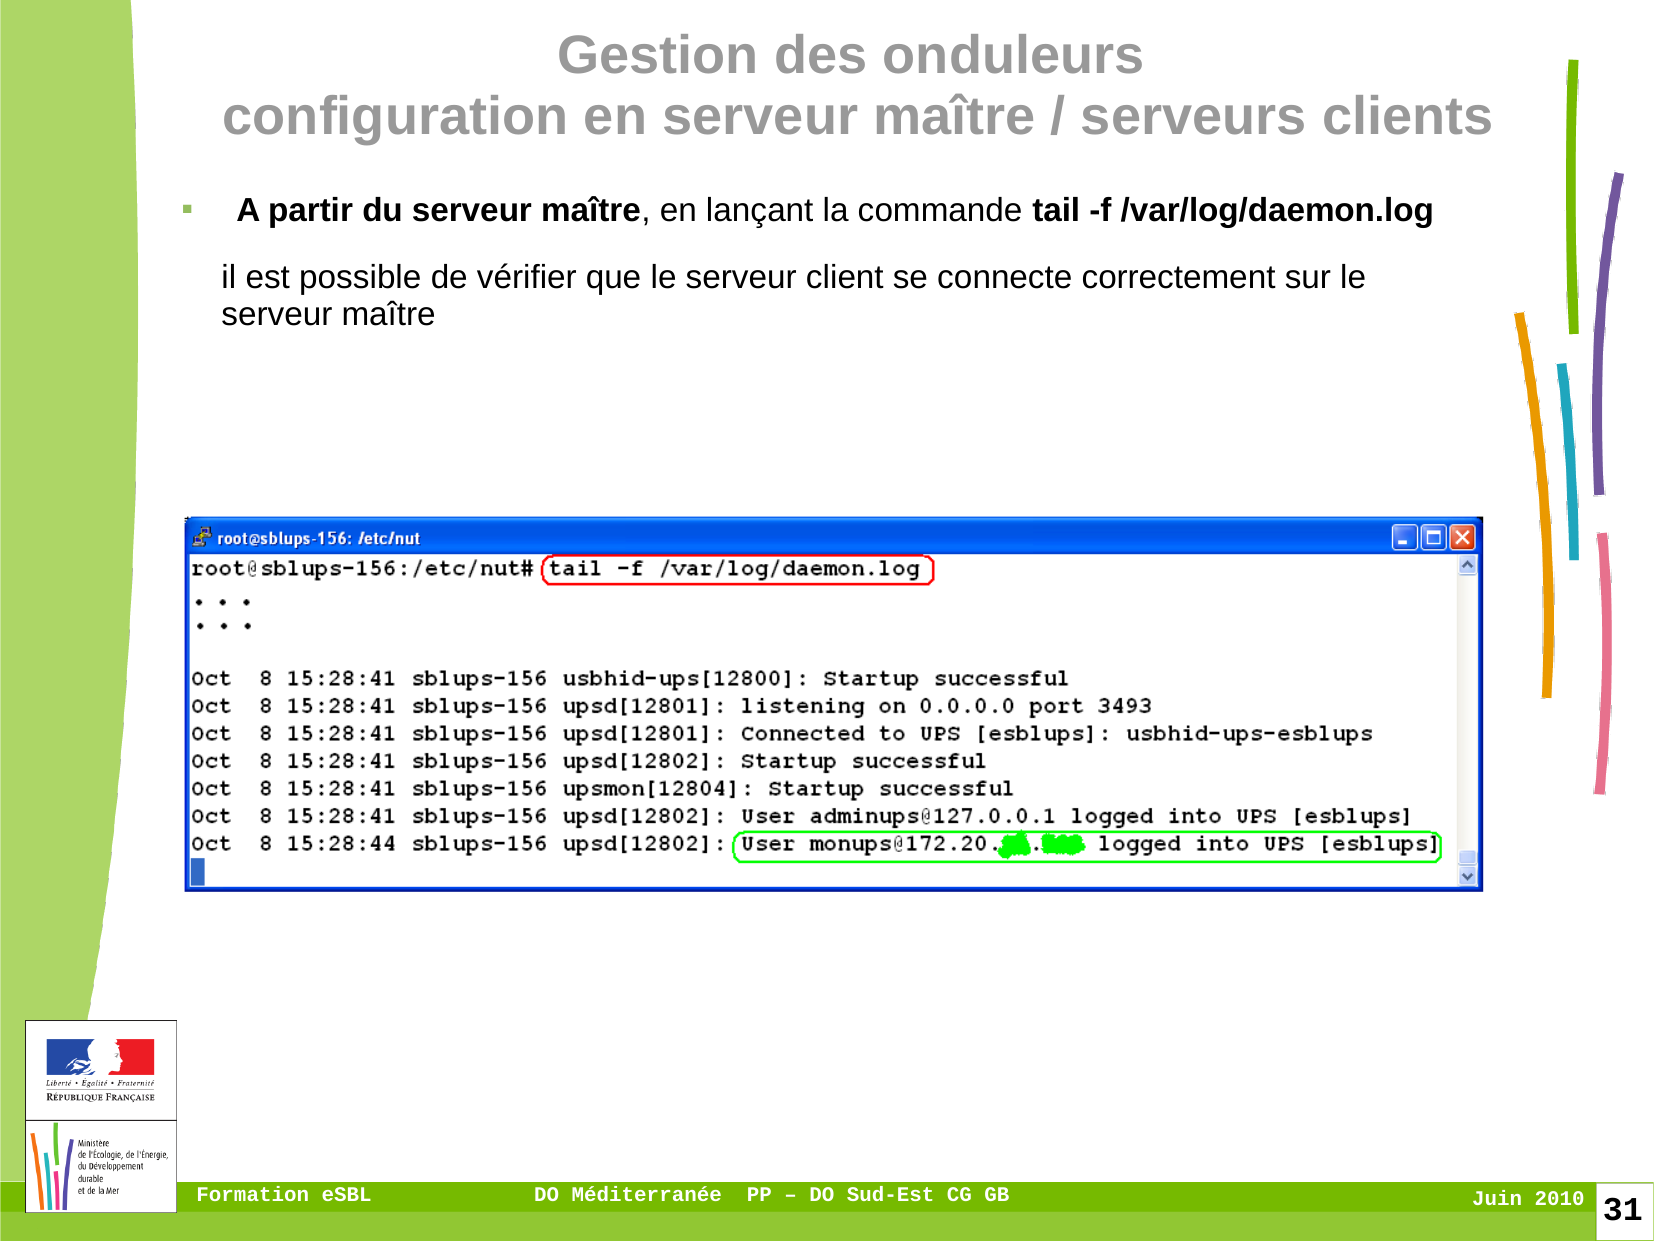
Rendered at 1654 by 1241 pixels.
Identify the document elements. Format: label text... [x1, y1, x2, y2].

list A partir du serveur maître, en lançant la commande tail -f /var/log/daemon.log il est possible de vérifier que le serveur client se connecte correctement sur le serveur maître [147, 191, 1468, 1182]
title Gestion des onduleurs configuration en serveur maître / serveurs clients [152, 24, 1566, 146]
picture [0, 0, 1654, 1241]
